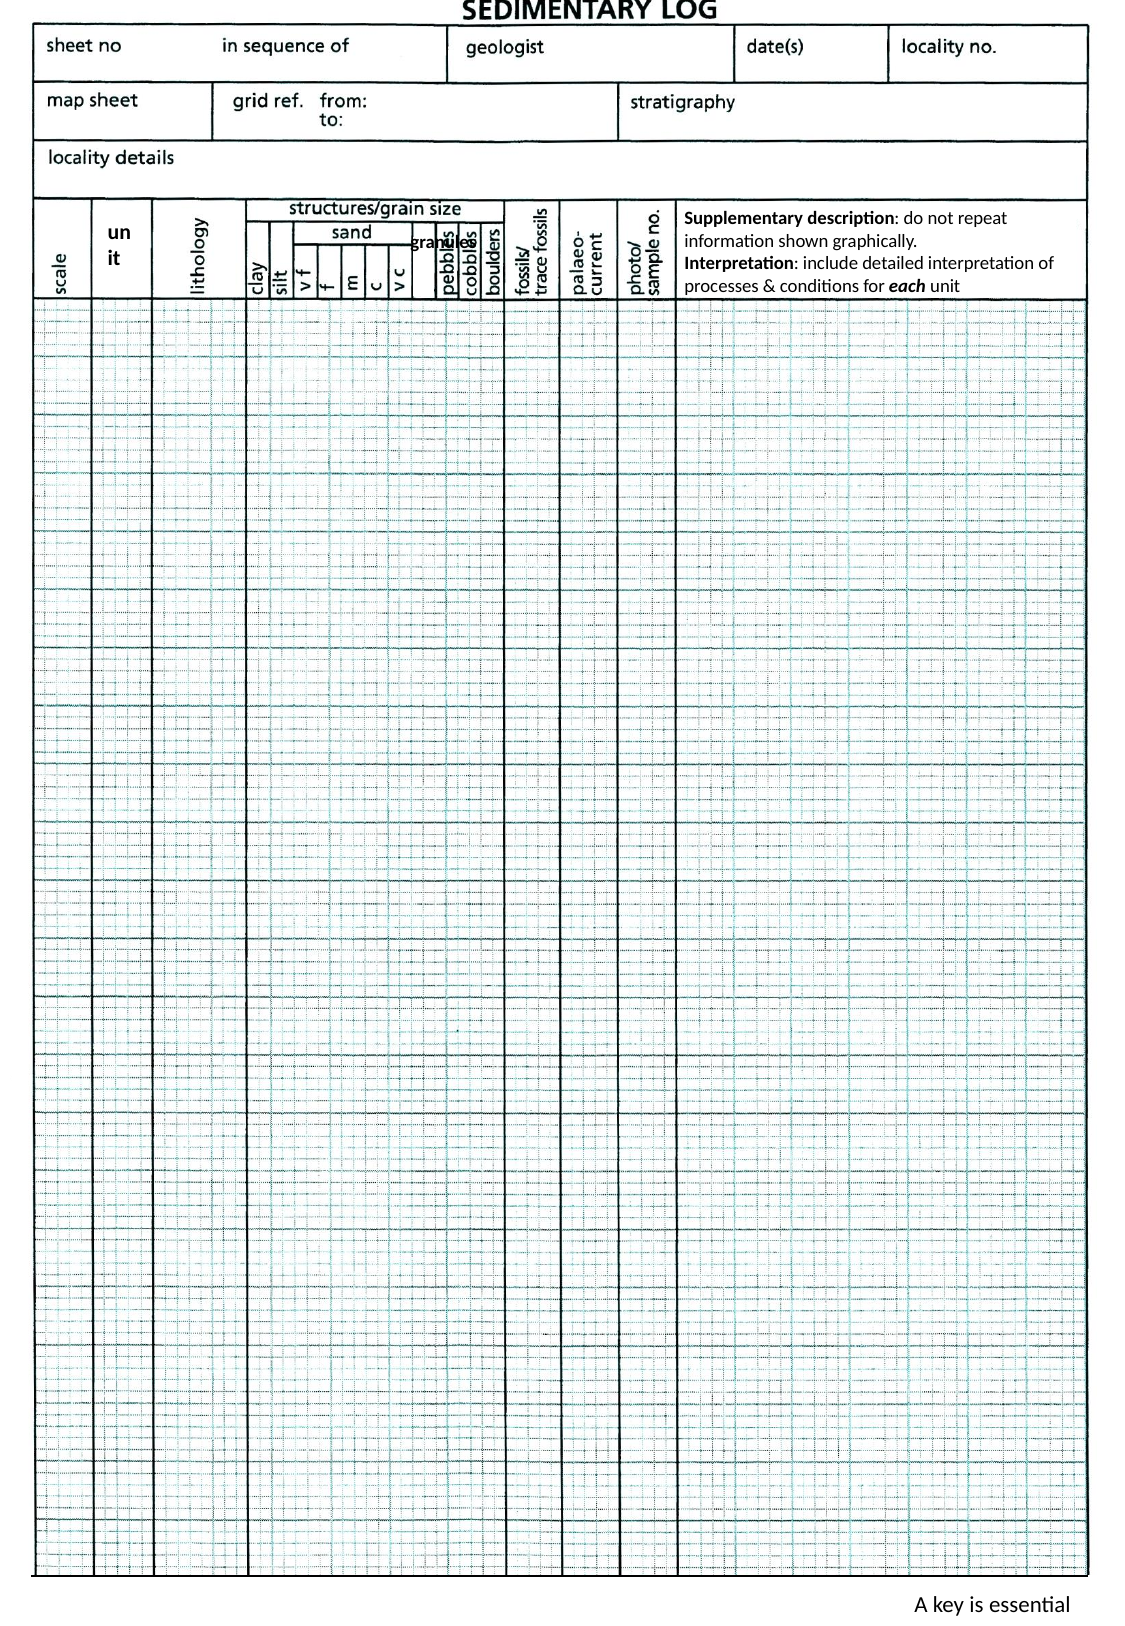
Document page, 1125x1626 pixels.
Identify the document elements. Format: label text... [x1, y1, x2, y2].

text_box unit [92, 209, 150, 297]
text_box granules [395, 221, 449, 305]
text_box Supplementary description: do not repeat information shown graphically. Interpretation: include detailed interpretation of processes & conditions for each unit [678, 205, 1077, 297]
picture [10, 0, 1106, 1575]
text_box A key is essential [899, 1582, 1088, 1625]
